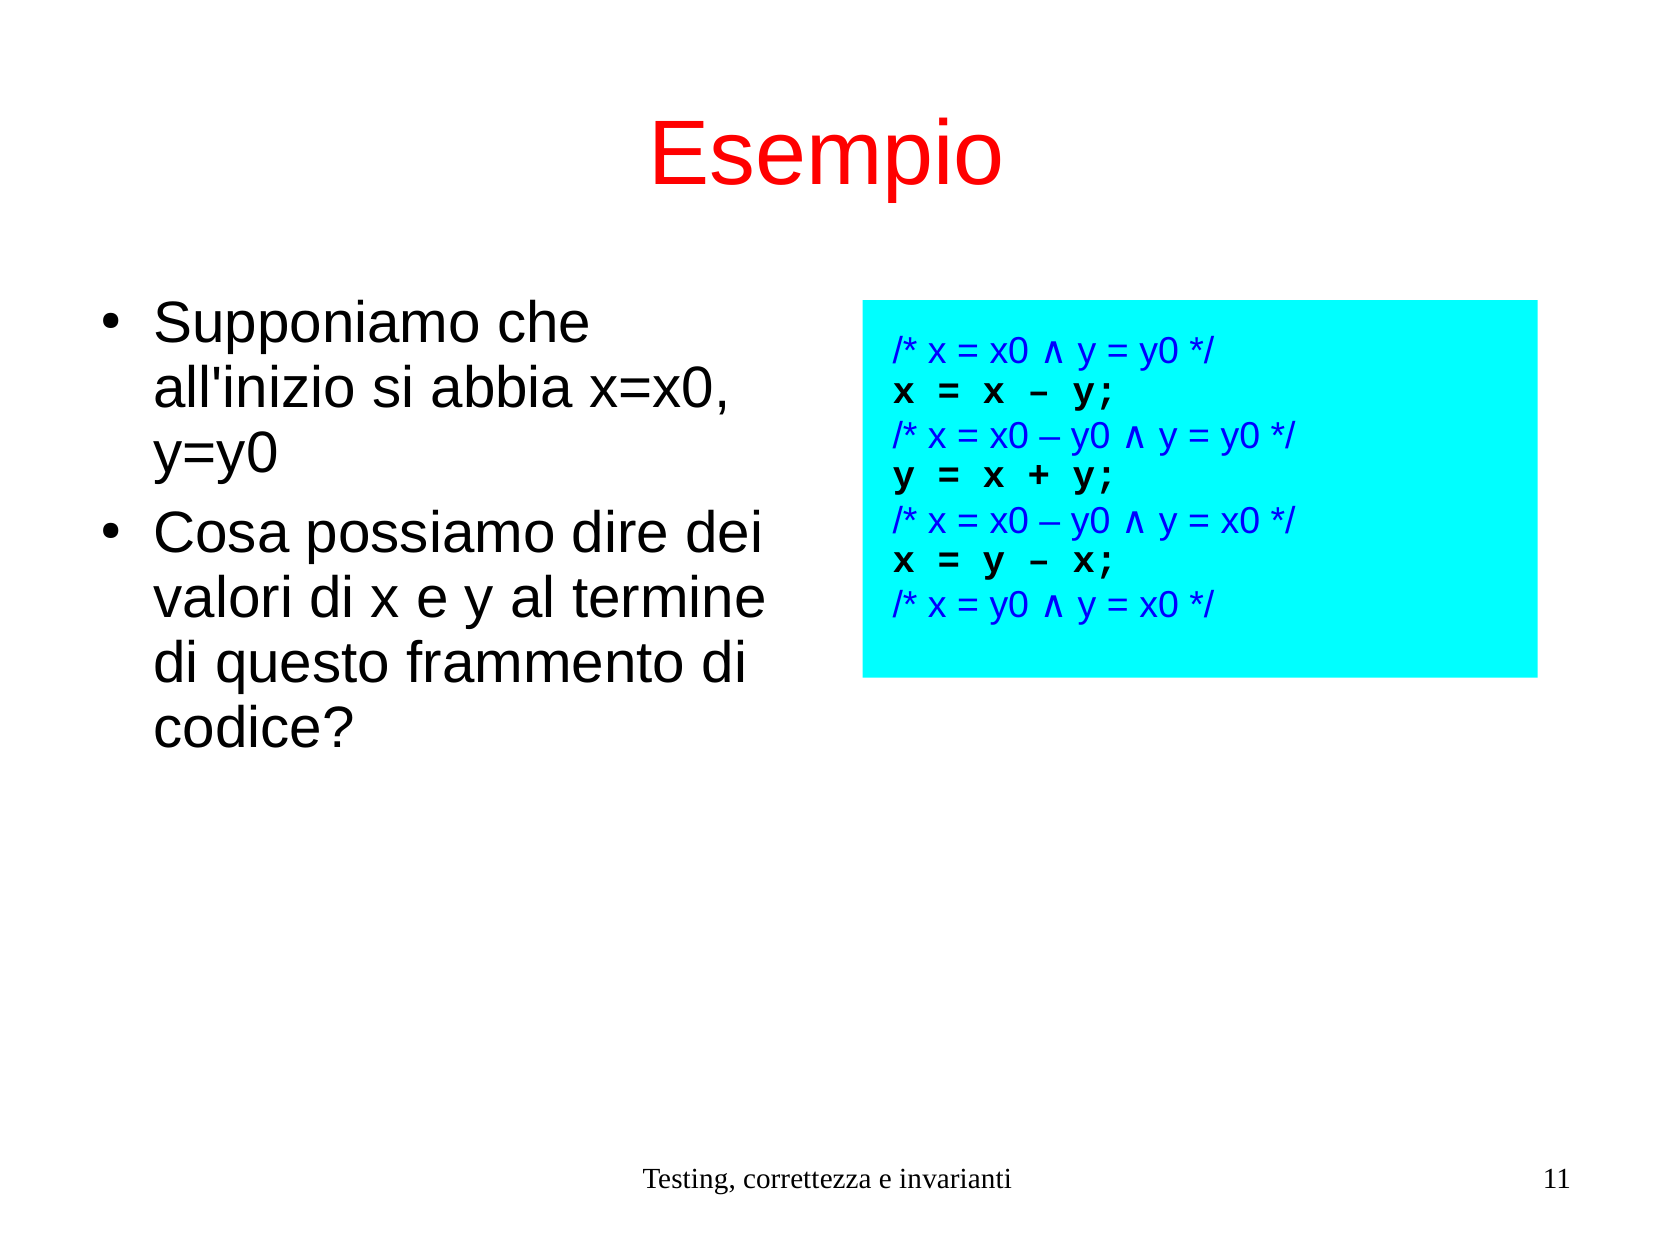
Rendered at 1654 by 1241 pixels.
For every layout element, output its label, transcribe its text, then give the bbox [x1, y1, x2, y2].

list Supponiamo che all'inizio si abbia x=x0, y=y0 Cosa possiamo dire dei valori di x e y al termine di questo frammento di codice? [82, 290, 809, 1126]
text_box /* x = x0 ∧ y = y0 */ x = x – y; /* x = x0 – y0 ∧ y = y0 */ y = x + y; /* x = x0 – y0 ∧ y = x0 */ x = y – x; /* x = y0 ∧ y = x0 */ [862, 300, 1538, 678]
title Esempio [82, 49, 1571, 257]
